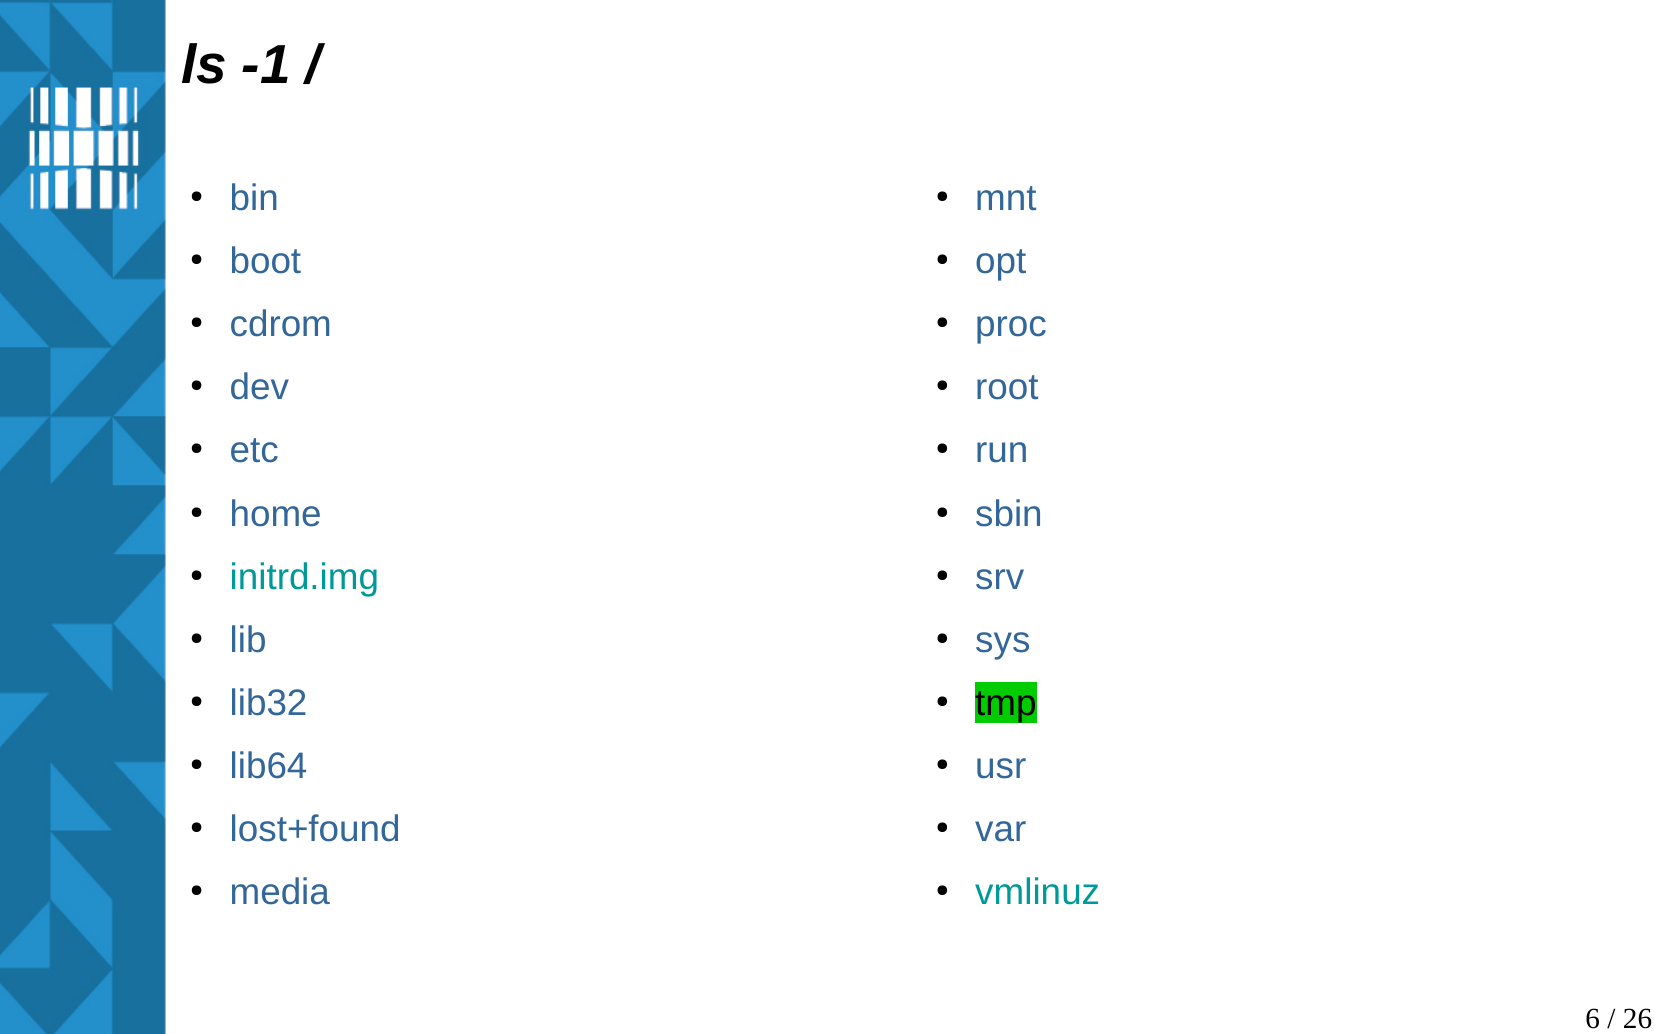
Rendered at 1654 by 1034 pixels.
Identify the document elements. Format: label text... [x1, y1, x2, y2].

list mnt opt proc root run sbin srv sys tmp usr var vmlinuz [922, 176, 1633, 920]
title ls -1 / [181, 13, 1583, 117]
list bin boot cdrom dev etc home initrd.img lib lib32 lib64 lost+found media [177, 176, 888, 920]
